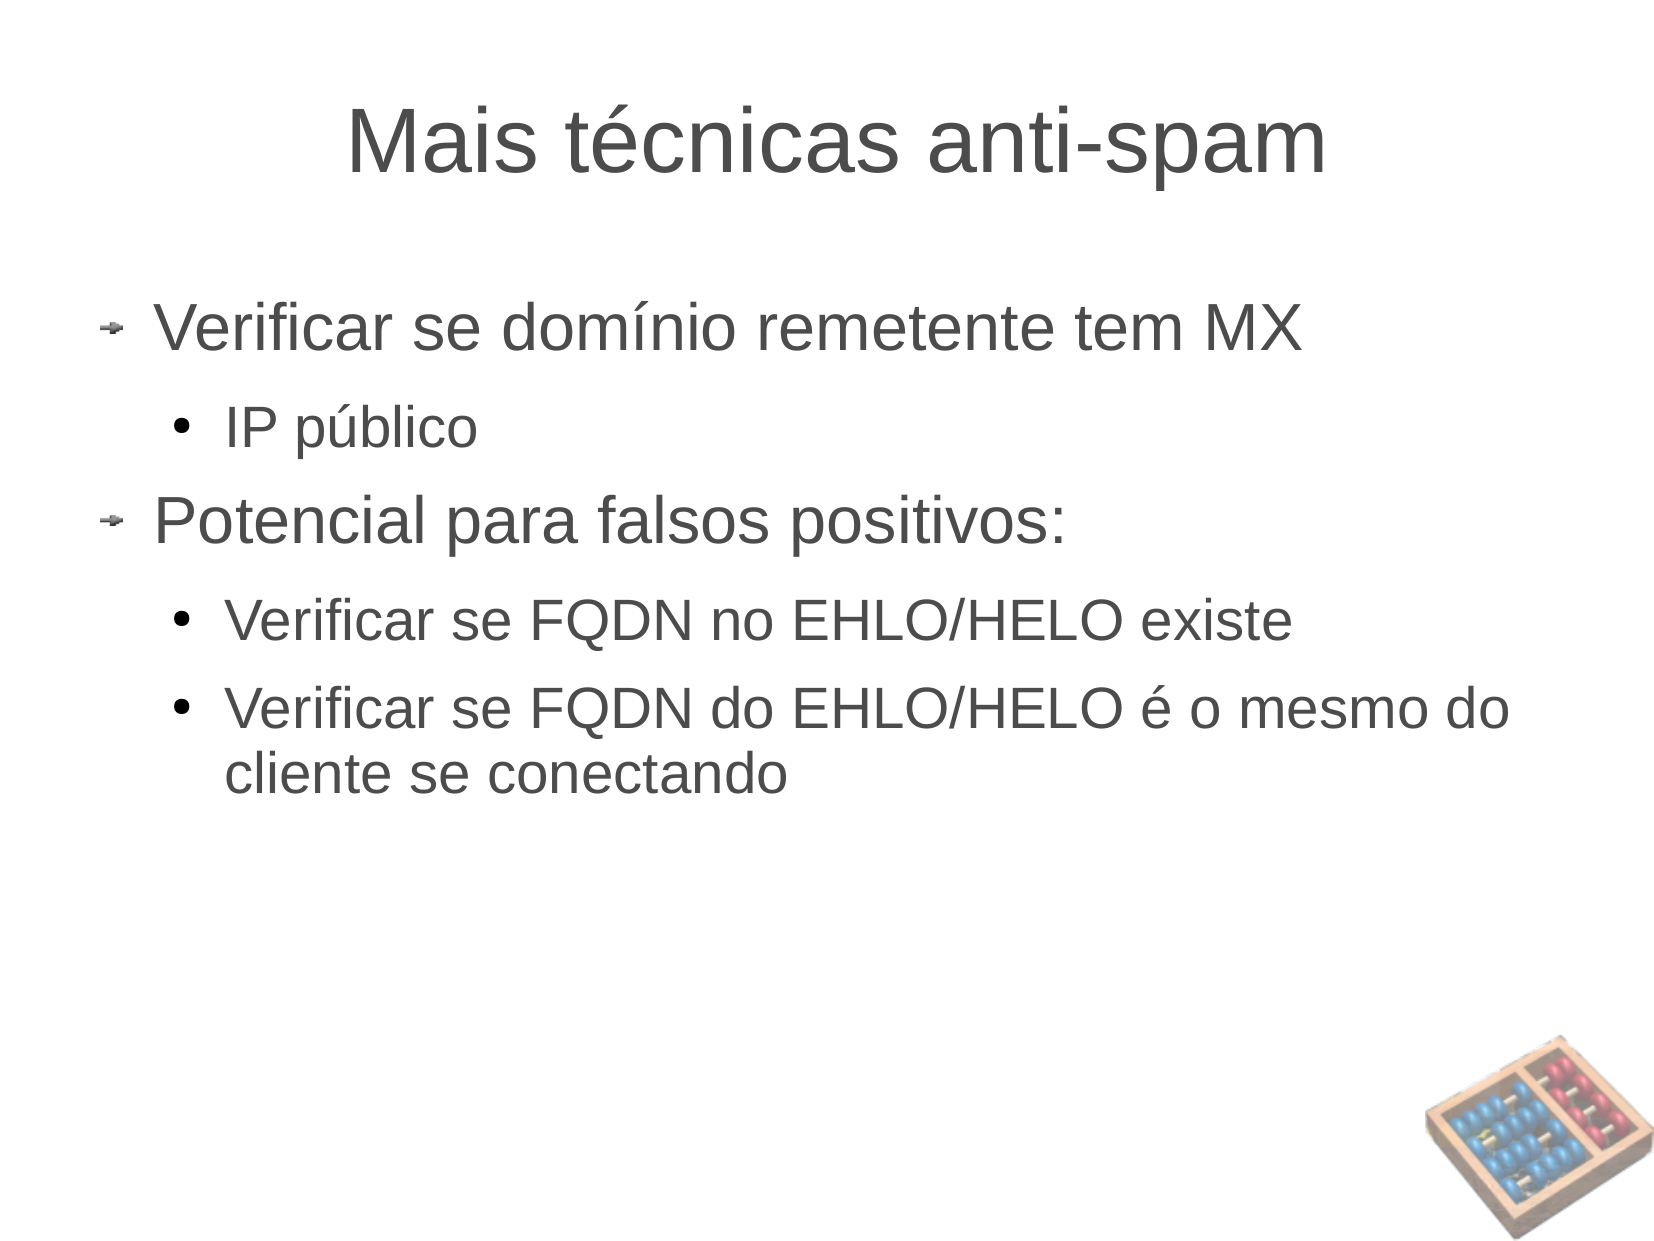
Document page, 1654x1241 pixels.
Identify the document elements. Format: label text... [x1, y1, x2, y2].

title Mais técnicas anti-spam [75, 44, 1601, 238]
list Verificar se domínio remetente tem MX IP público Potencial para falsos positivos: Verificar se FQDN no EHLO/HELO existe Verificar se FQDN do EHLO/HELO é o mesmo do cliente se conectando [82, 290, 1571, 1109]
